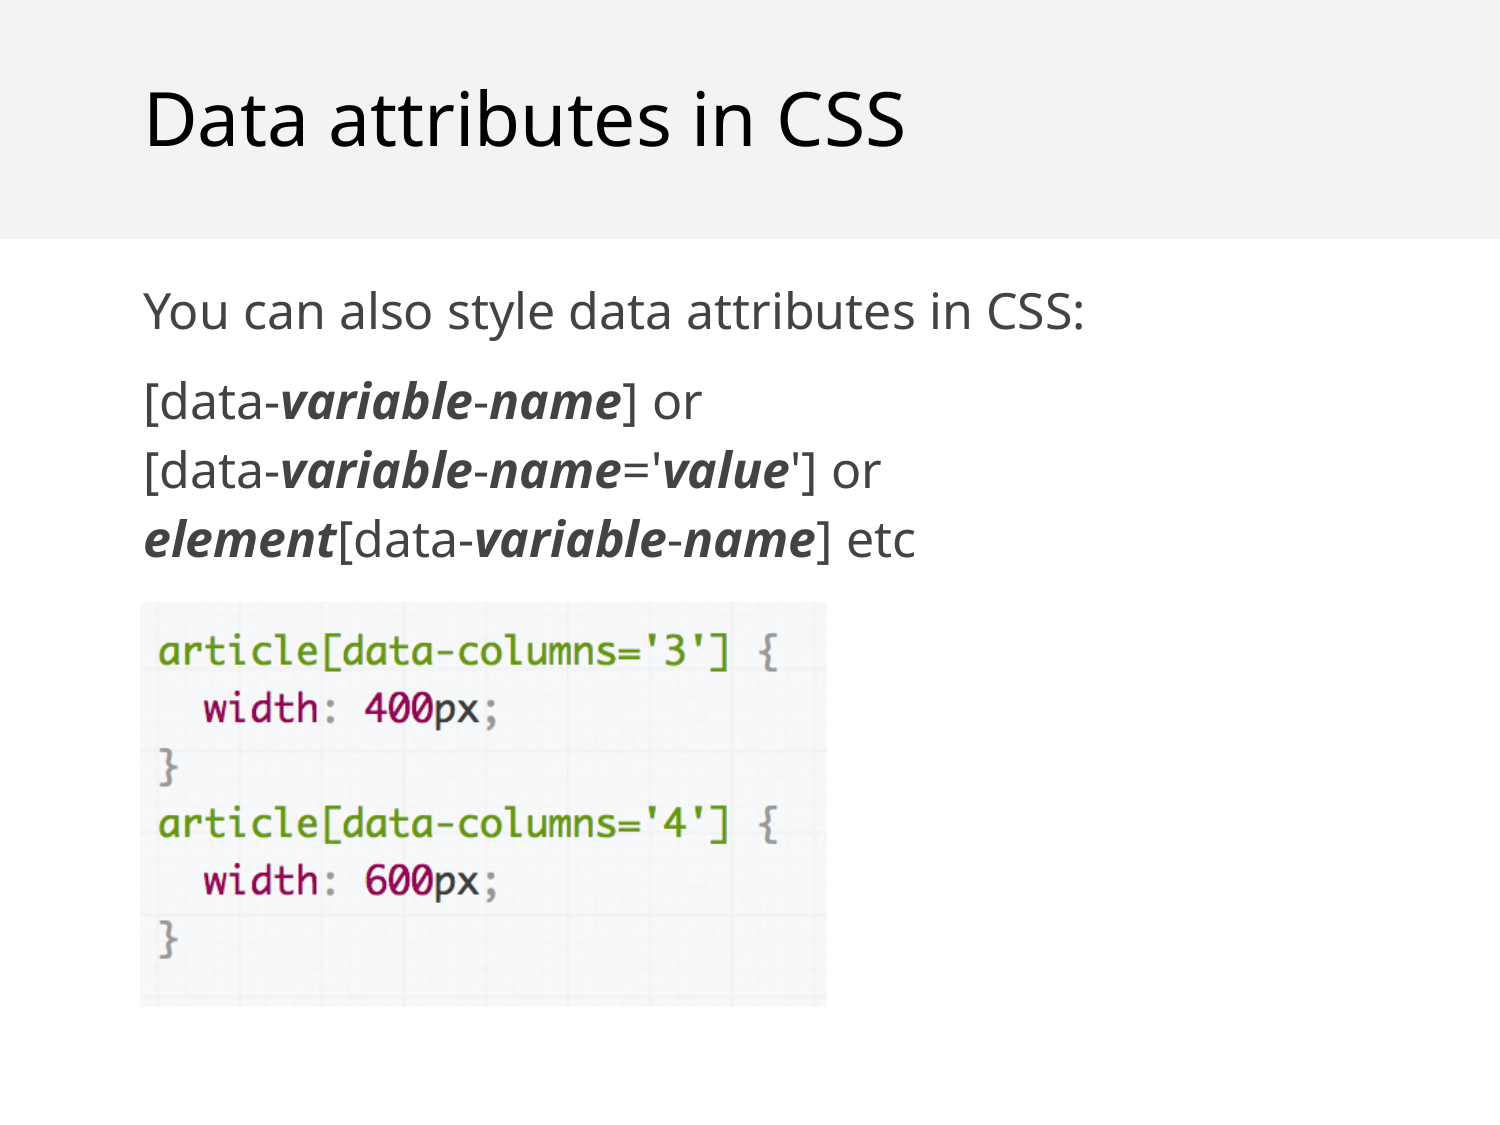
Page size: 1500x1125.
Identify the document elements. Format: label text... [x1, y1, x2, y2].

title Data attributes in CSS [128, 56, 1372, 183]
picture [140, 602, 827, 1015]
list You can also style data attributes in CSS: [data-variable-name] or [data-variable-name='value'] or element[data-variable-name] etc [128, 255, 1372, 456]
